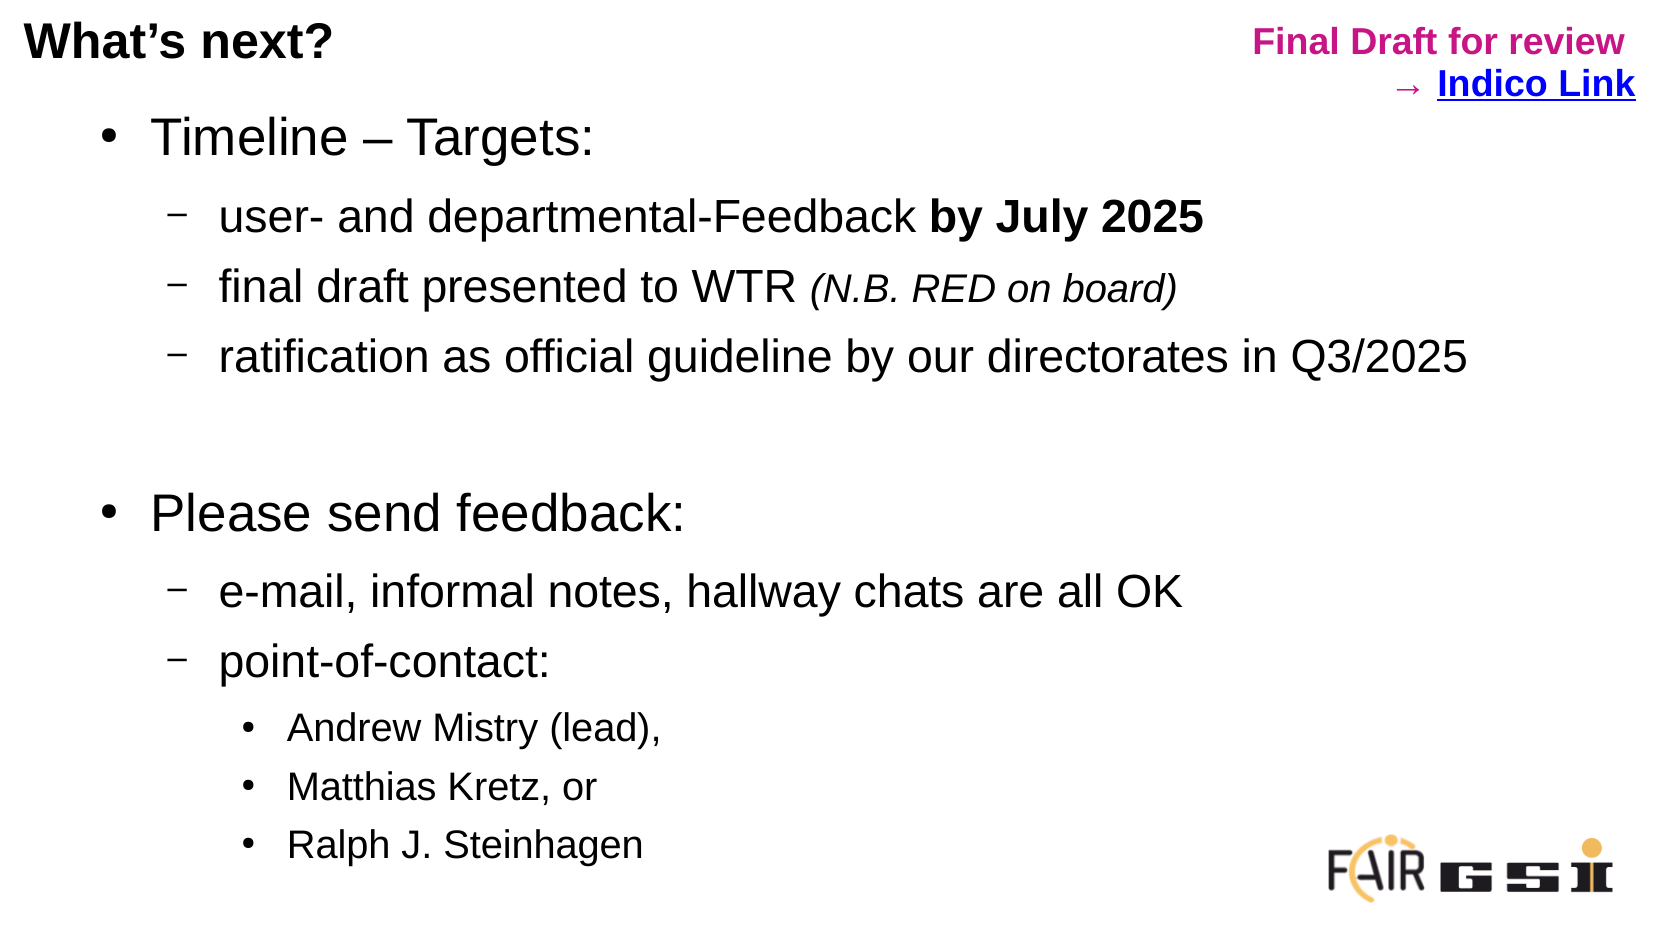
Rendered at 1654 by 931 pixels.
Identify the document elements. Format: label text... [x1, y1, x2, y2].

list Timeline – Targets: user- and departmental-Feedback by July 2025 final draft presented to WTR (N.B. RED on board) ratification as official guideline by our directorates in Q3/2025 Please send feedback: e-mail, informal notes, hallway chats are all OK point-of-contact: Andrew Mistry (lead), Matthias Kretz, or Ralph J. Steinhagen [82, 107, 1571, 870]
picture [1328, 870, 1425, 904]
text_box Final Draft for review → Indico Link [1237, 13, 1651, 113]
title What’s next? [23, 5, 1638, 77]
picture [1439, 836, 1615, 895]
